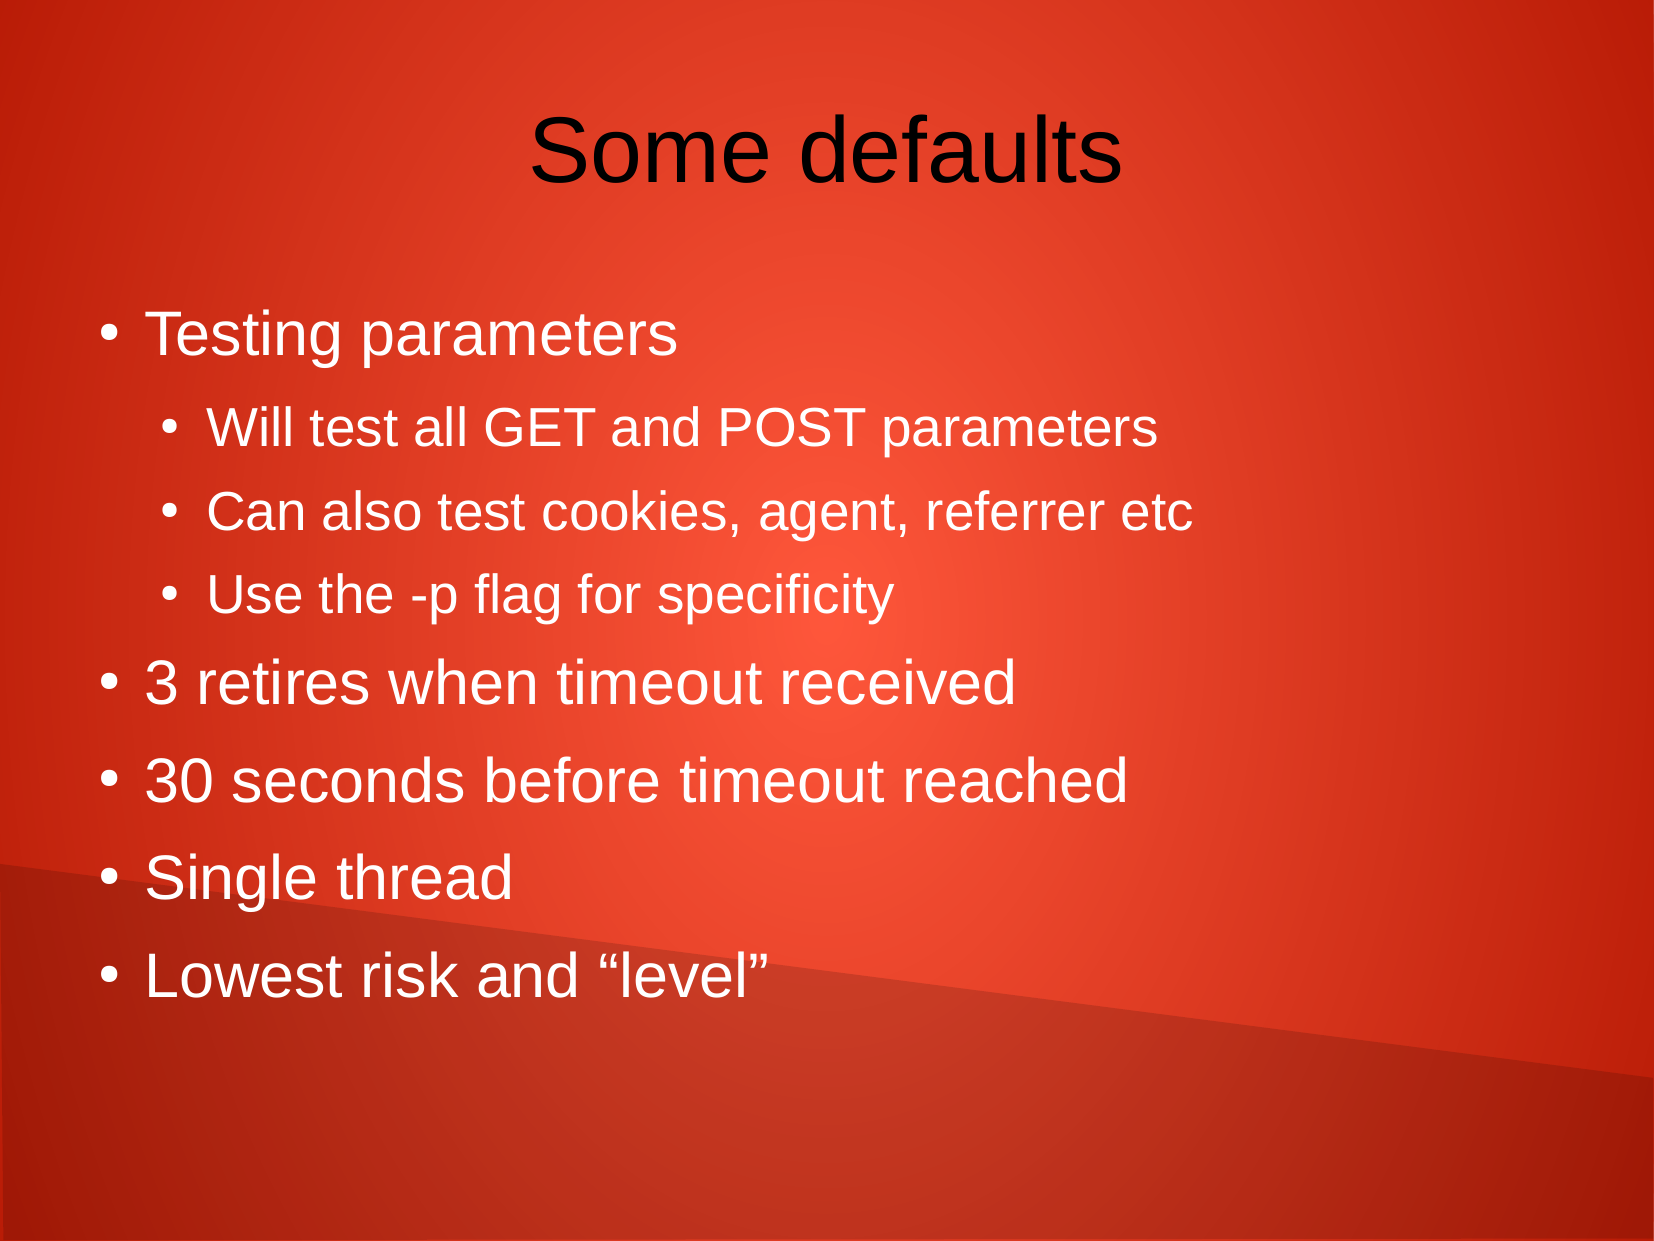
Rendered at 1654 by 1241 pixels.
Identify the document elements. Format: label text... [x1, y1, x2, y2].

title Some defaults [82, 47, 1571, 252]
list Testing parameters Will test all GET and POST parameters Can also test cookies, agent, referrer etc Use the -p flag for specificity 3 retires when timeout received 30 seconds before timeout reached Single thread Lowest risk and “level” [82, 299, 1571, 1019]
